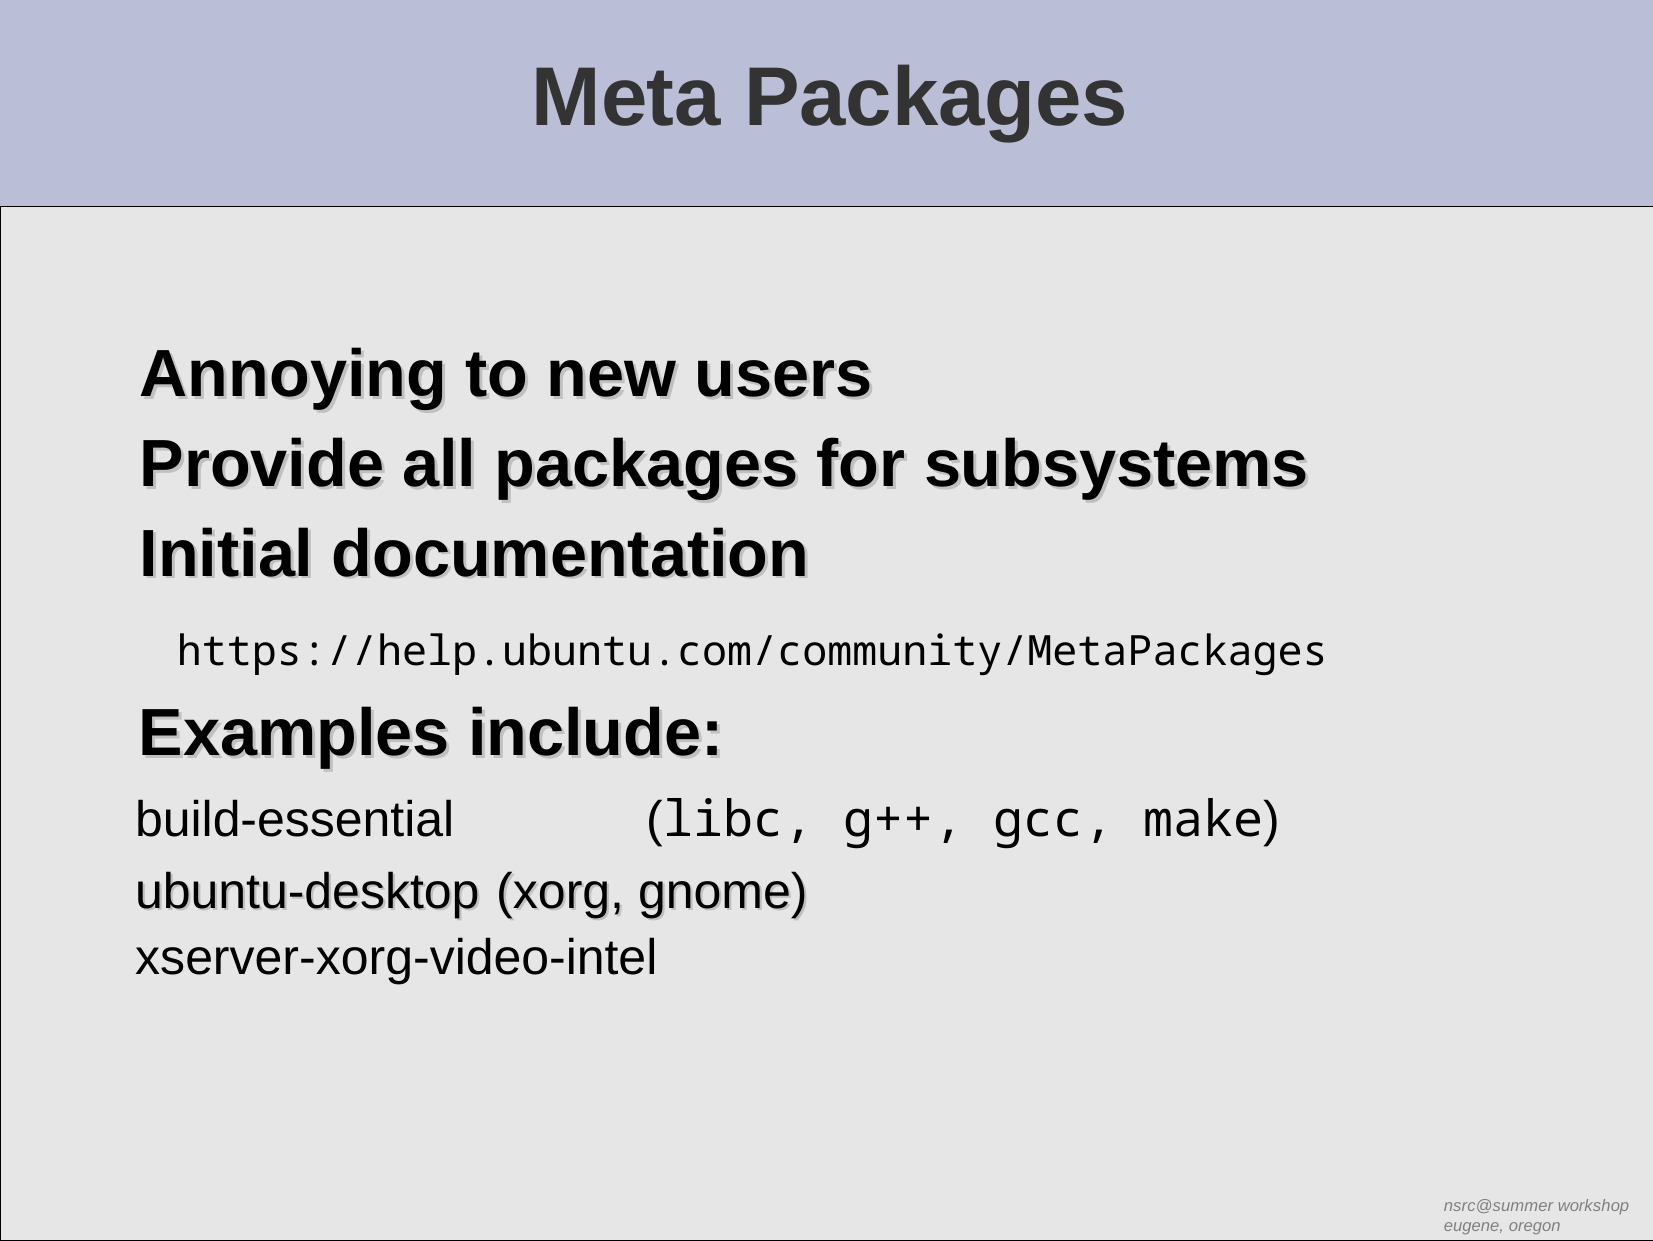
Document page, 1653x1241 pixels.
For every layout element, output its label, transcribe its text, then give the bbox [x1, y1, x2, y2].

title Meta Packages [124, 0, 1536, 213]
list Annoying to new users Provide all packages for subsystems Initial documentation https://help.ubuntu.com/community/MetaPackages Examples include: build-essential (libc, g++, gcc, make) ubuntu-desktop (xorg, gnome) xserver-xorg-video-intel [121, 321, 1542, 1157]
